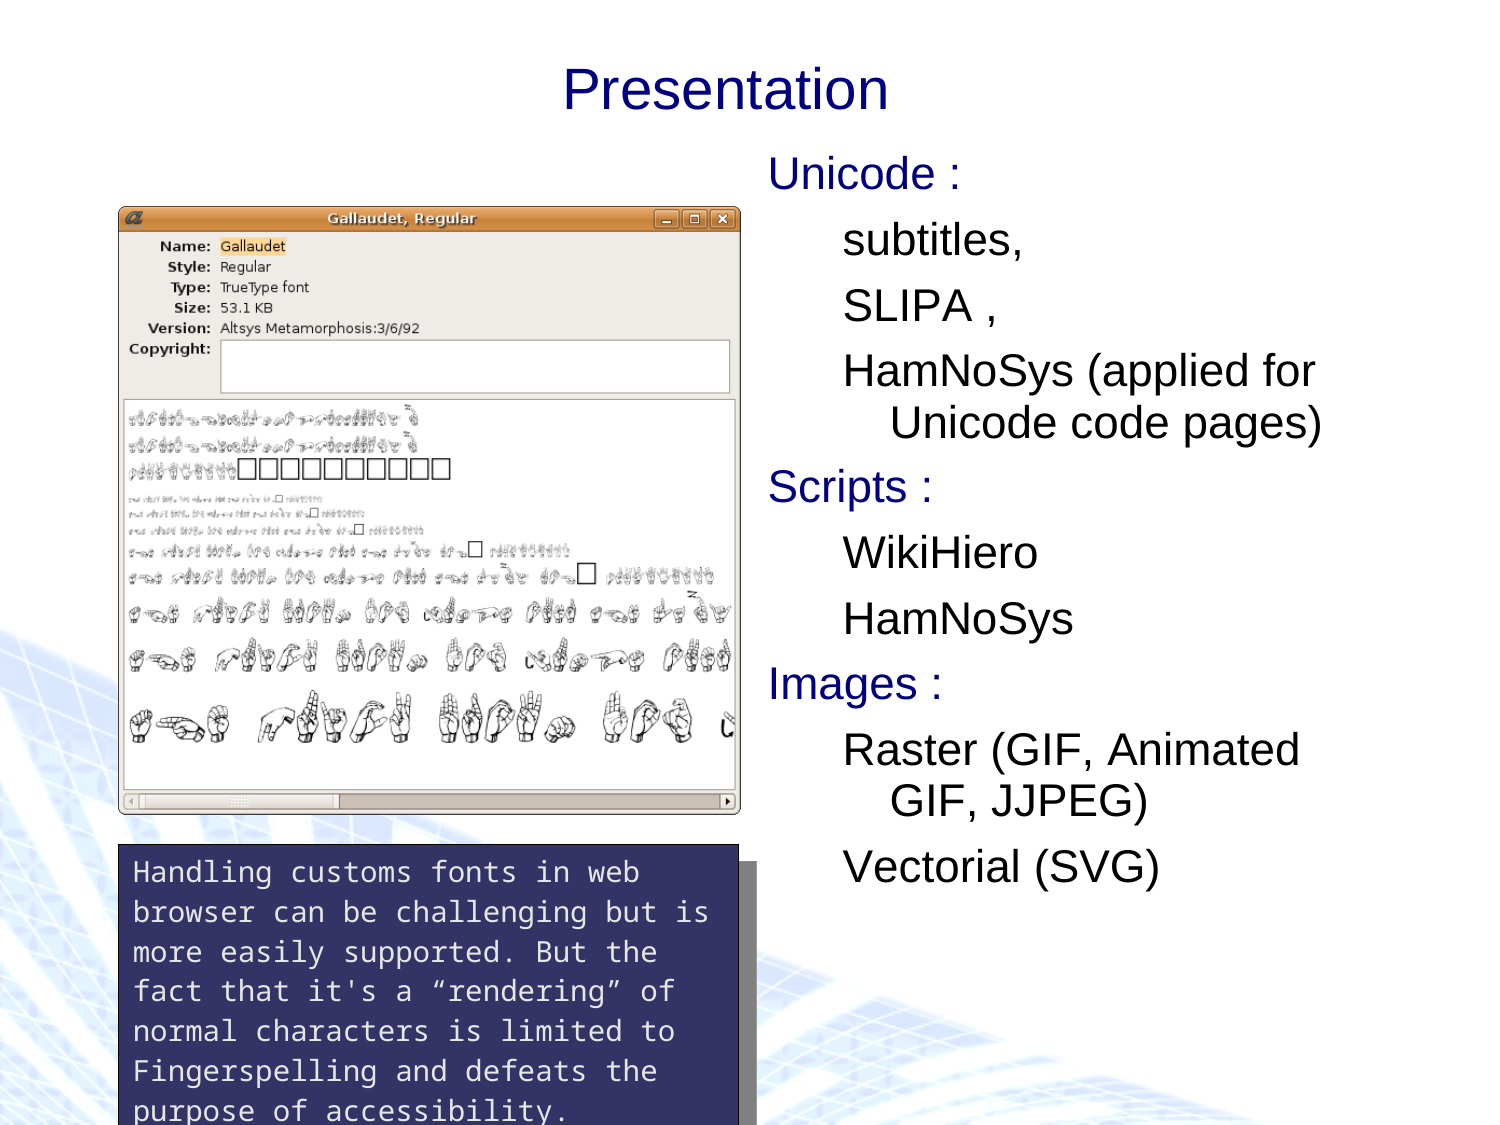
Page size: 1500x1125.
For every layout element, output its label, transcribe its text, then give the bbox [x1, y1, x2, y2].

title Presentation [88, 0, 1364, 178]
picture [0, 206, 1306, 1125]
list Unicode : subtitles, SLIPA , HamNoSys (applied for Unicode code pages) Scripts : WikiHiero HamNoSys Images : Raster (GIF, Animated GIF, JJPEG) Vectorial (SVG) [767, 148, 1390, 946]
text_box Handling customs fonts in web browser can be challenging but is more easily supported. But the fact that it's a “rendering” of normal characters is limited to Fingerspelling and defeats the purpose of accessibility. [118, 844, 739, 1098]
